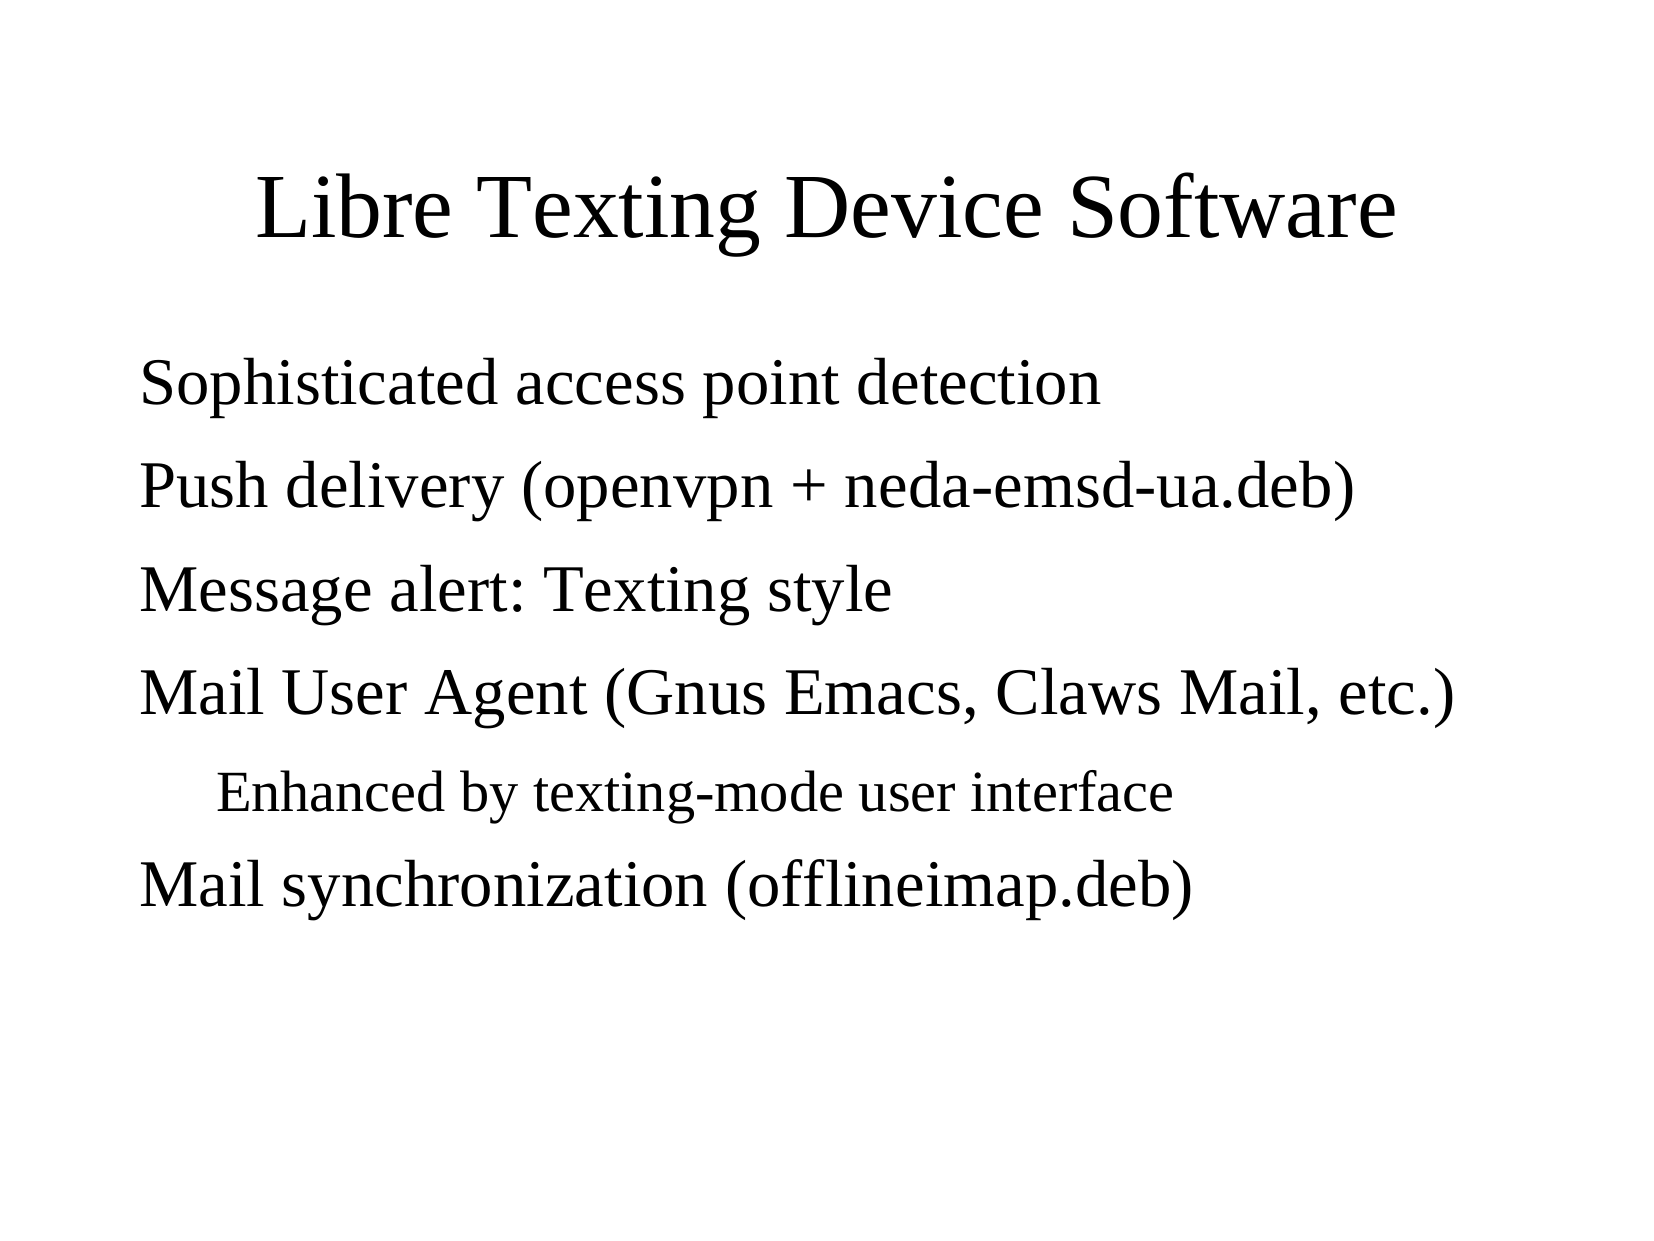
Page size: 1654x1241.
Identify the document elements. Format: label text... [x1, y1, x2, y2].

title Libre Texting Device Software [121, 102, 1534, 311]
list Sophisticated access point detection Push delivery (openvpn + neda-emsd-ua.deb) Message alert: Texting style Mail User Agent (Gnus Emacs, Claws Mail, etc.) Enhanced by texting-mode user interface Mail synchronization (offlineimap.deb) [121, 344, 1558, 1127]
